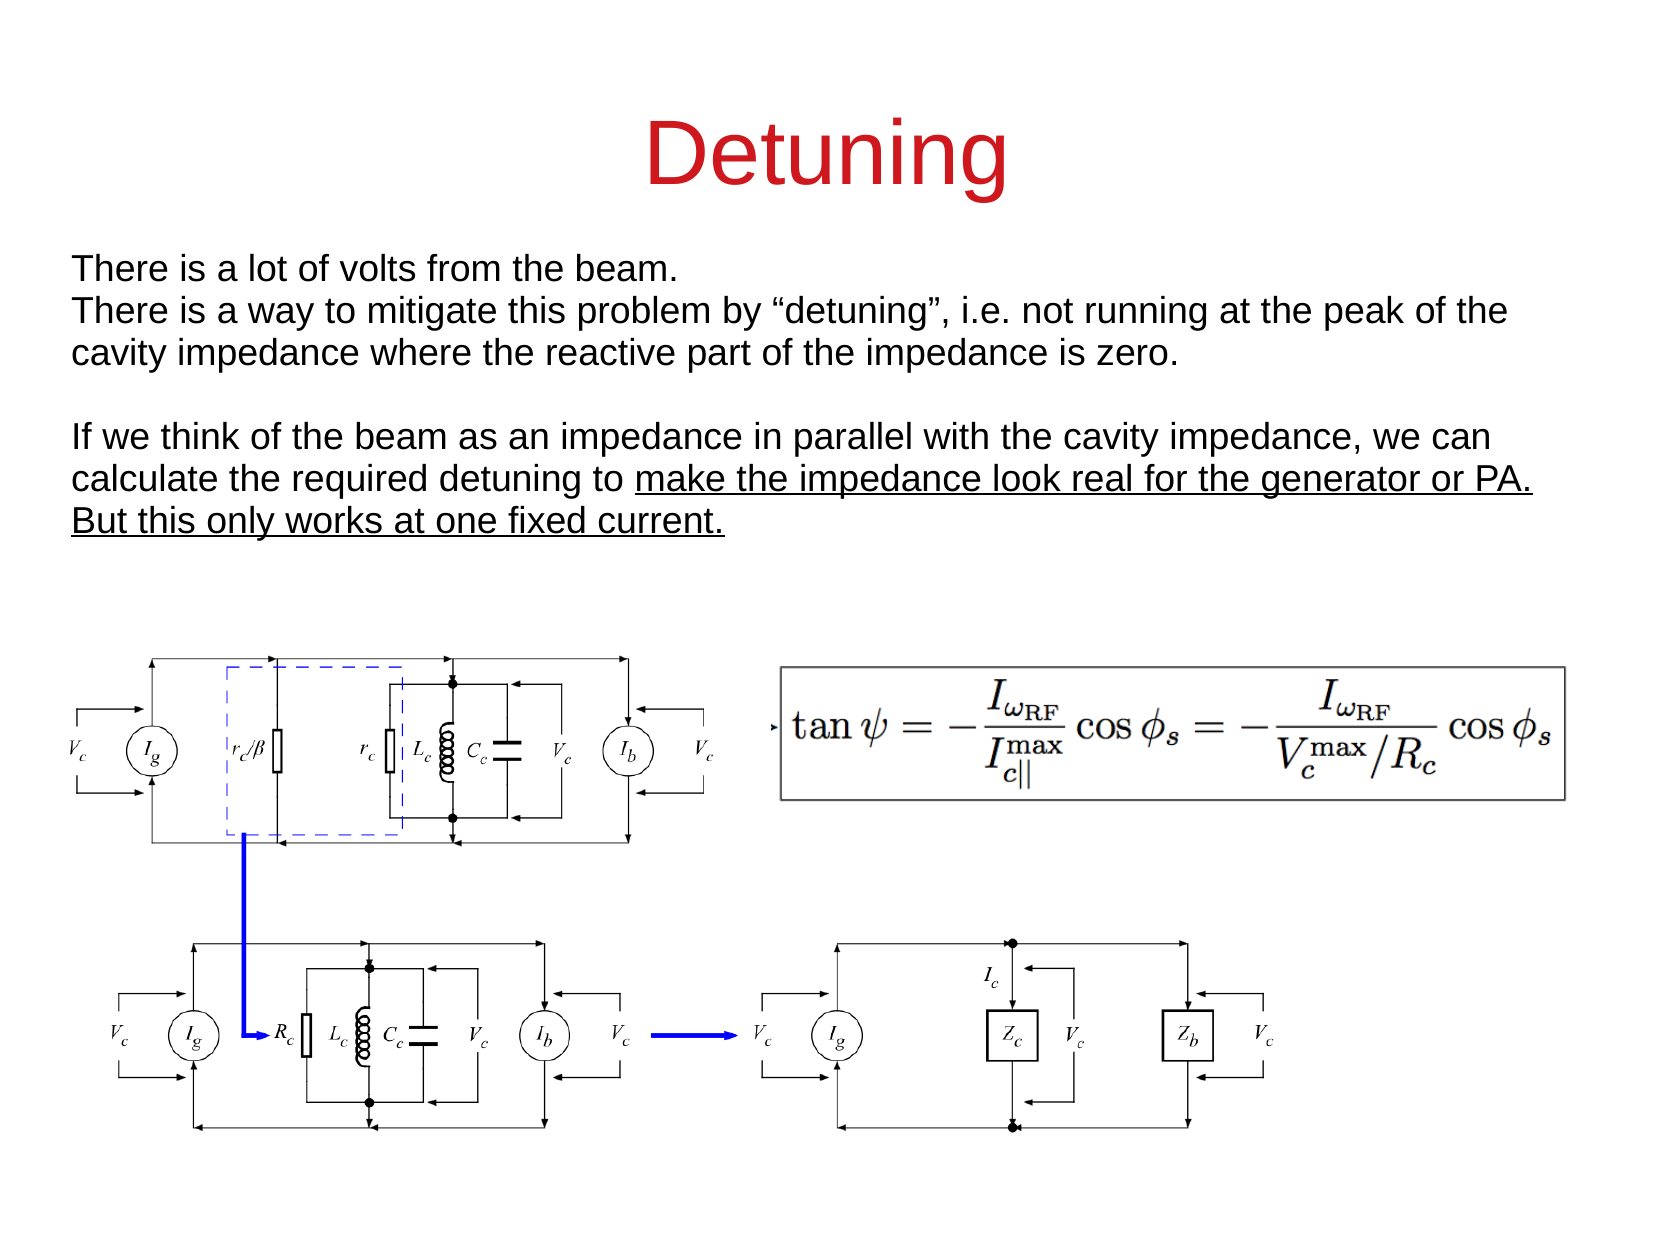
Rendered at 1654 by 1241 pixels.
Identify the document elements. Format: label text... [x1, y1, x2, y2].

picture [52, 652, 1576, 1135]
title Detuning [82, 49, 1571, 240]
text_box There is a lot of volts from the beam. There is a way to mitigate this problem by “detuning”, i.e. not running at the peak of the cavity impedance where the reactive part of the impedance is zero. If we think of the beam as an impedance in parallel with the cavity impedance, we can calculate the required detuning to make the impedance look real for the generator or PA. But this only works at one fixed current. [56, 240, 1598, 546]
